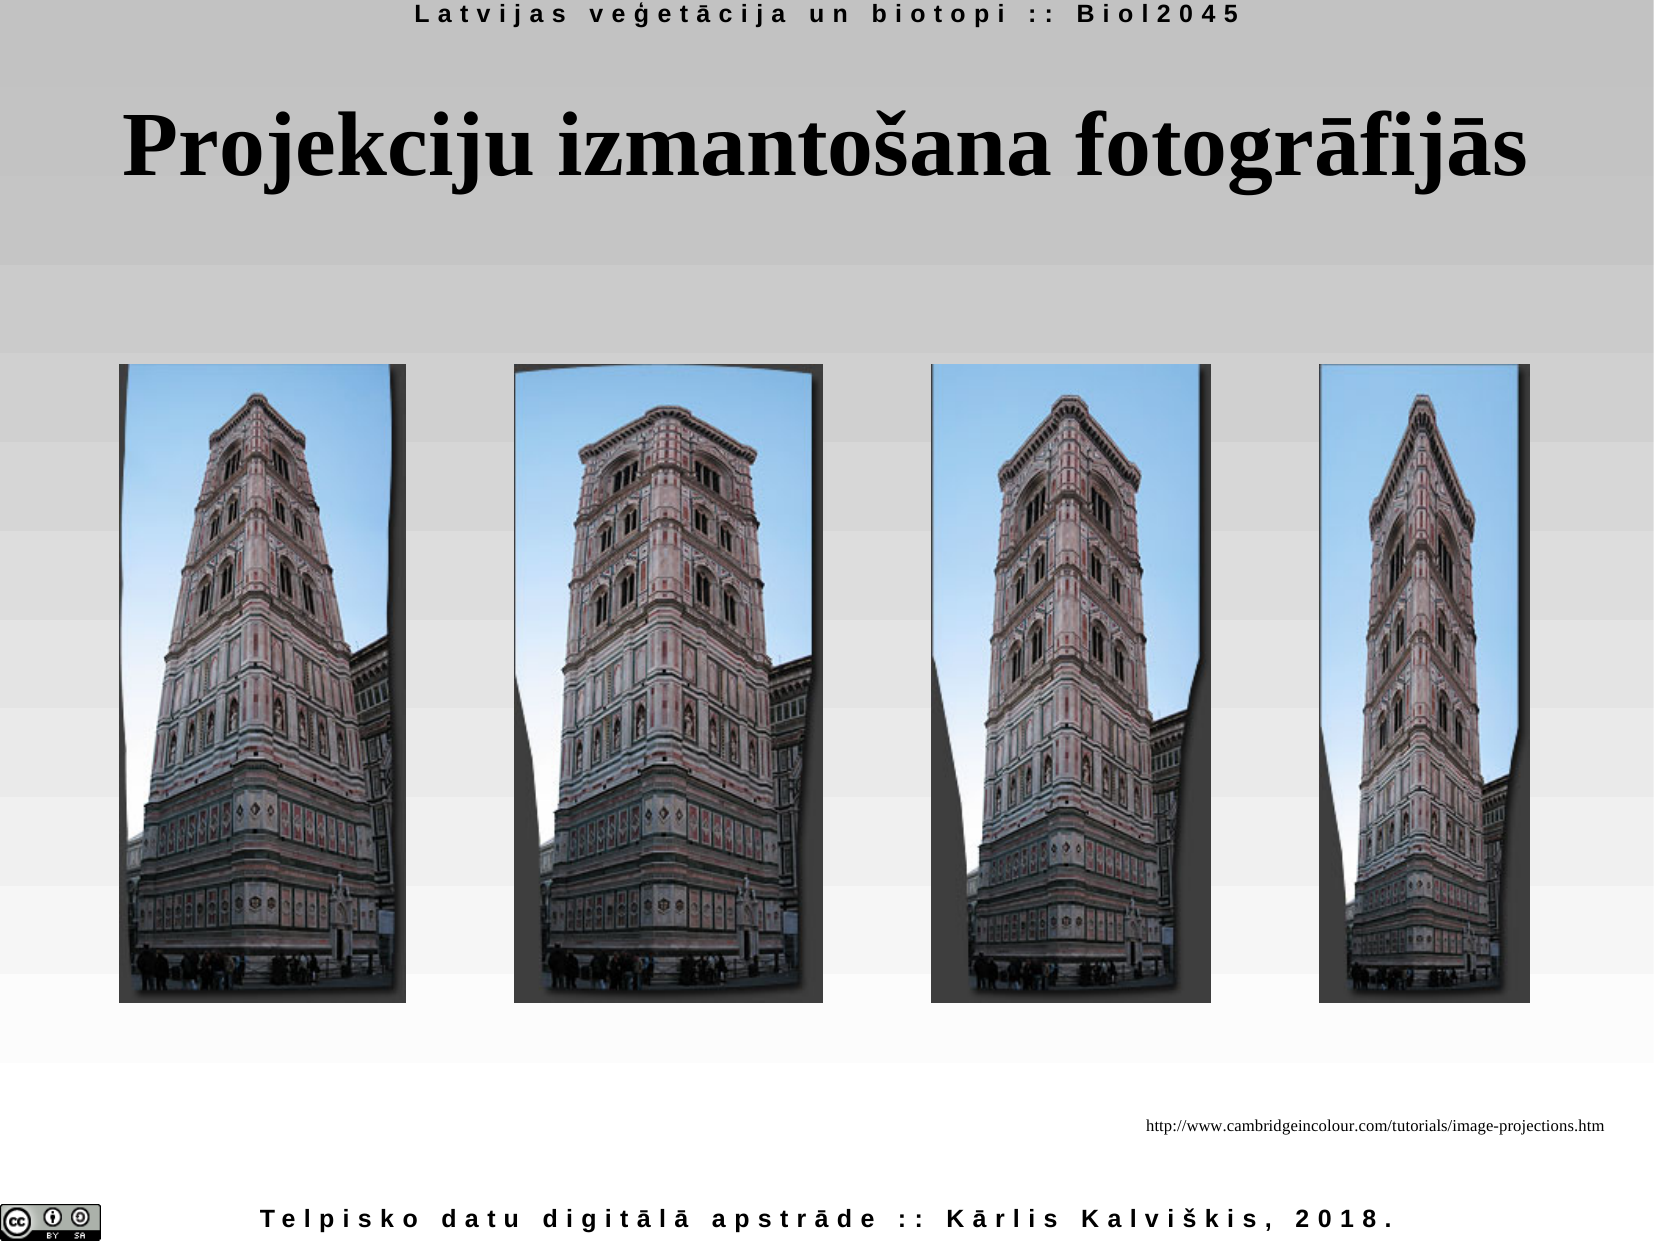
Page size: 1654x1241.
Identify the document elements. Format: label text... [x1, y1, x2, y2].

picture [0, 287, 1654, 1241]
title Projekciju izmantošana fotogrāfijās [0, 1, 1654, 287]
text_box http://www.cambridgeincolour.com/tutorials/image-projections.htm [1147, 1116, 1610, 1131]
